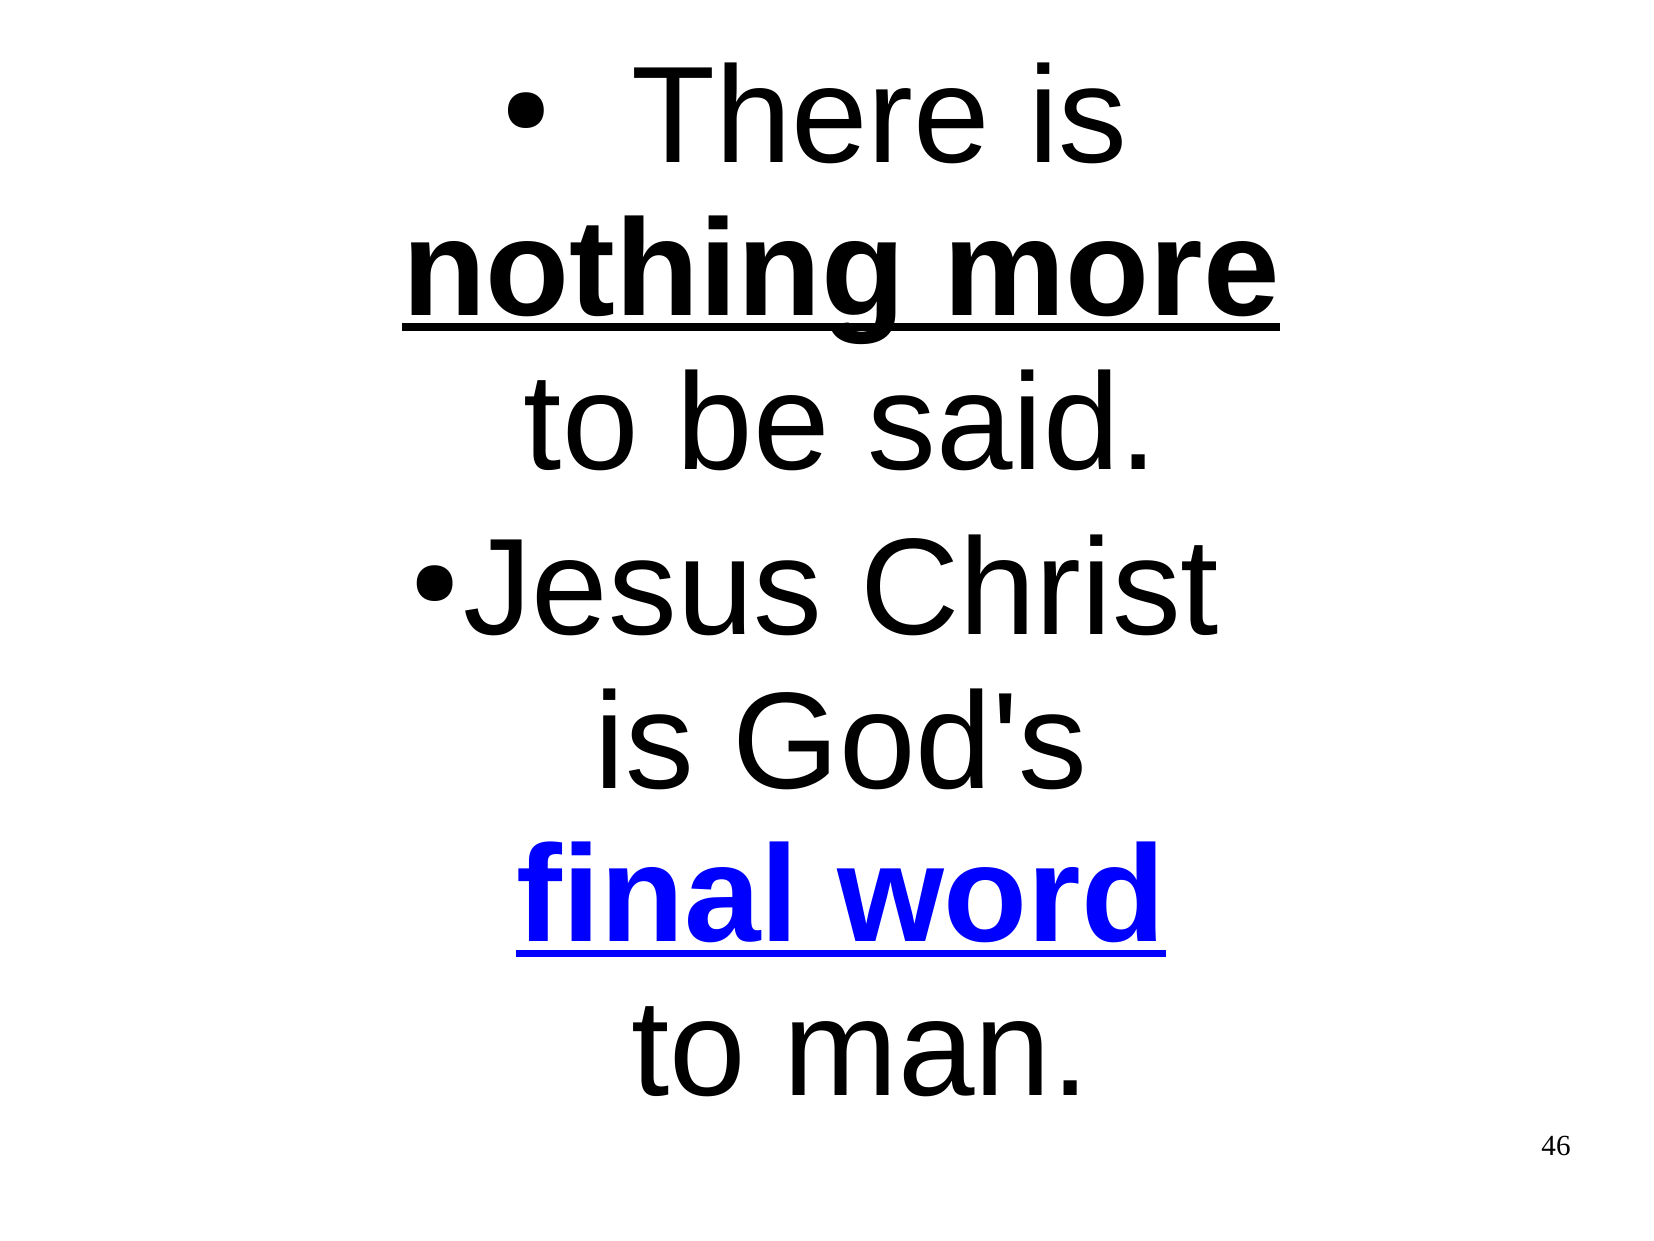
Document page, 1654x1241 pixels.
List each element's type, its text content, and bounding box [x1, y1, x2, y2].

list There is nothing more to be said. Jesus Christ is God's final word to man. [37, 37, 1613, 1238]
